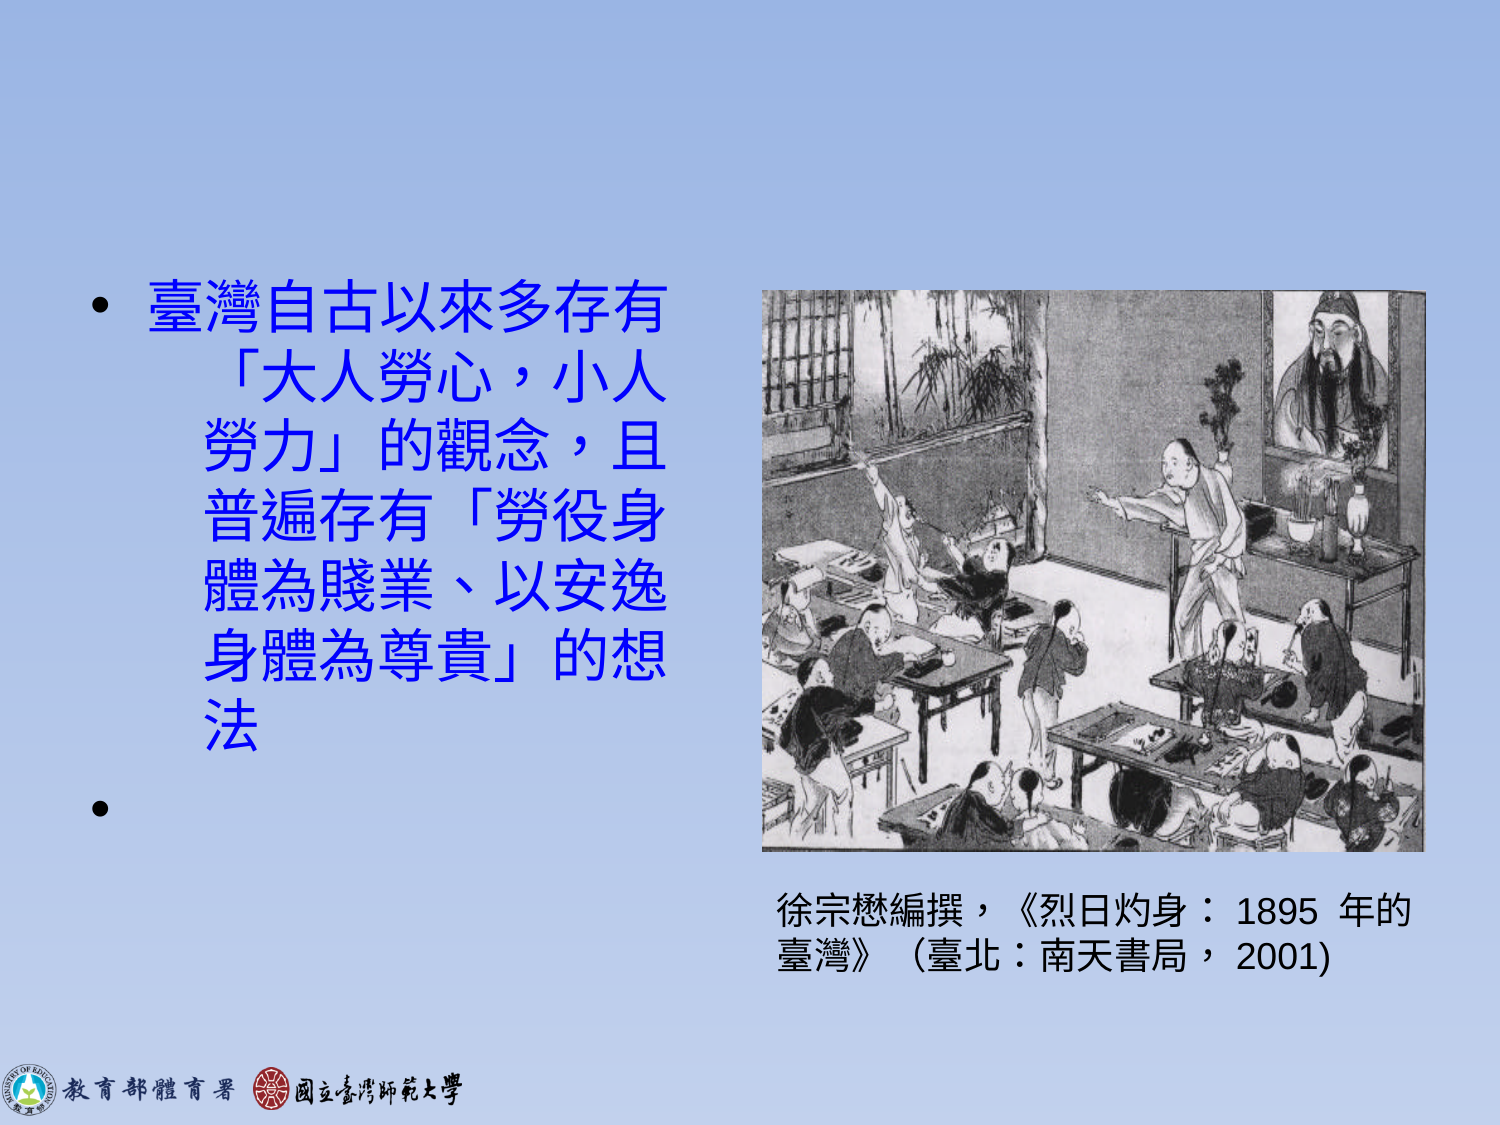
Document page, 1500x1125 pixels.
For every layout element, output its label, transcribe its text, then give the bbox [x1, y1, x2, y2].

text_box 徐宗懋編撰，《烈日灼身：1895 年的臺灣》（臺北：南天書局，2001) [762, 880, 1458, 985]
list 臺灣自古以來多存有「大人勞心，小人勞力」的觀念，且普遍存有「勞役身體為賤業、以安逸身體為尊貴」的想法 [75, 262, 738, 1005]
picture [762, 290, 1426, 852]
